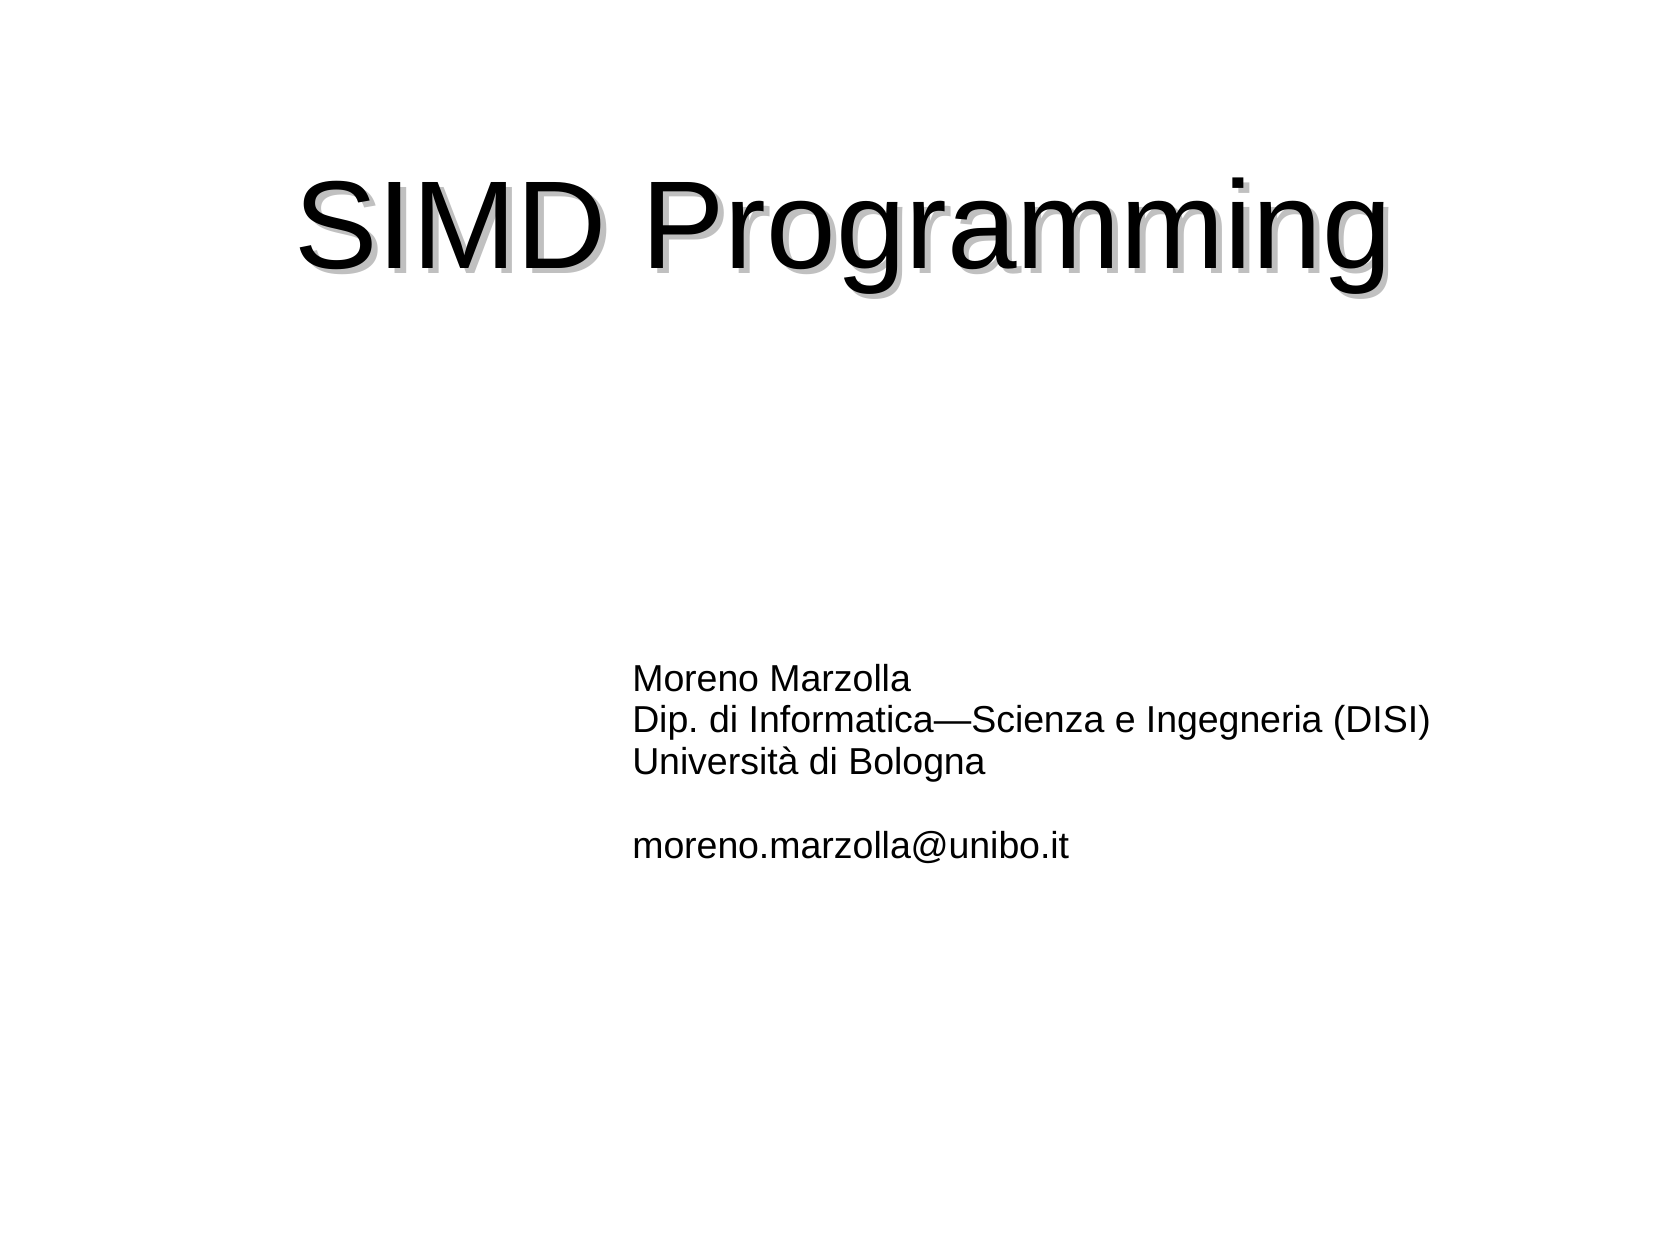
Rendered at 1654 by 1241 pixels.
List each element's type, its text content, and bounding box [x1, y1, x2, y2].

text_box Moreno Marzolla Dip. di Informatica—Scienza e Ingegneria (DISI) Università di Bologna moreno.marzolla@unibo.it [617, 649, 1447, 1003]
text_box SIMD Programming [75, 147, 1613, 441]
